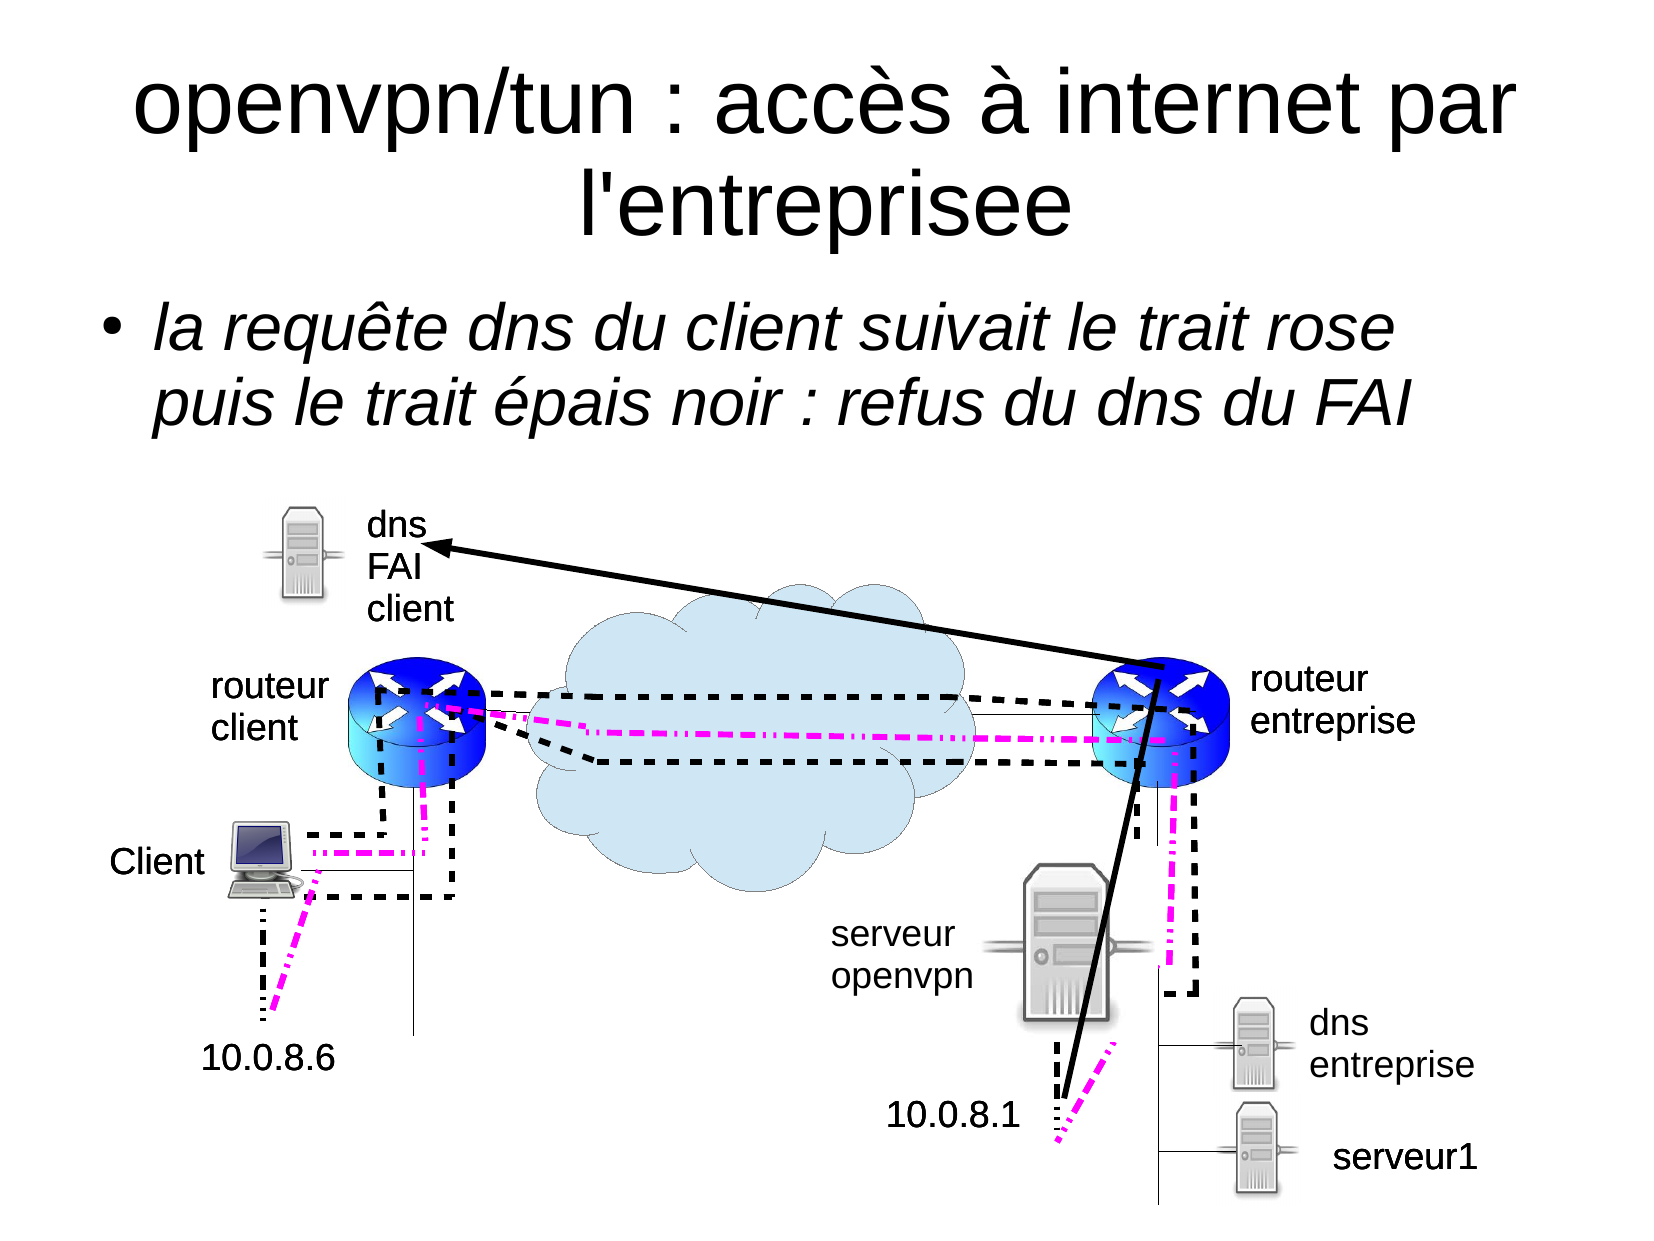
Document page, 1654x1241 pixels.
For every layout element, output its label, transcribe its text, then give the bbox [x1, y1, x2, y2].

text_box [526, 595, 976, 892]
text_box [767, 584, 927, 624]
text_box serveur openvpn [816, 905, 989, 1004]
picture [1211, 987, 1301, 1205]
list la requête dns du client suivait le trait rose puis le trait épais noir : refus du dns du FAI [82, 290, 1538, 473]
text_box 10.0.8.1 [868, 1082, 1046, 1146]
picture [977, 846, 1117, 1042]
text_box dns entreprise [1294, 993, 1491, 1093]
picture [1081, 846, 1158, 1042]
title openvpn/tun : accès à internet par l'entreprisee [82, 49, 1571, 257]
text_box Client [94, 832, 220, 890]
picture [1092, 657, 1230, 788]
text_box serveur1 [1318, 1127, 1496, 1188]
text_box 10.0.8.6 [183, 1026, 361, 1089]
text_box routeur client [196, 657, 345, 756]
text_box routeur entreprise [1235, 649, 1432, 749]
picture [348, 657, 486, 788]
picture [224, 819, 305, 900]
text_box dns FAI client [352, 496, 470, 637]
picture [260, 497, 347, 610]
